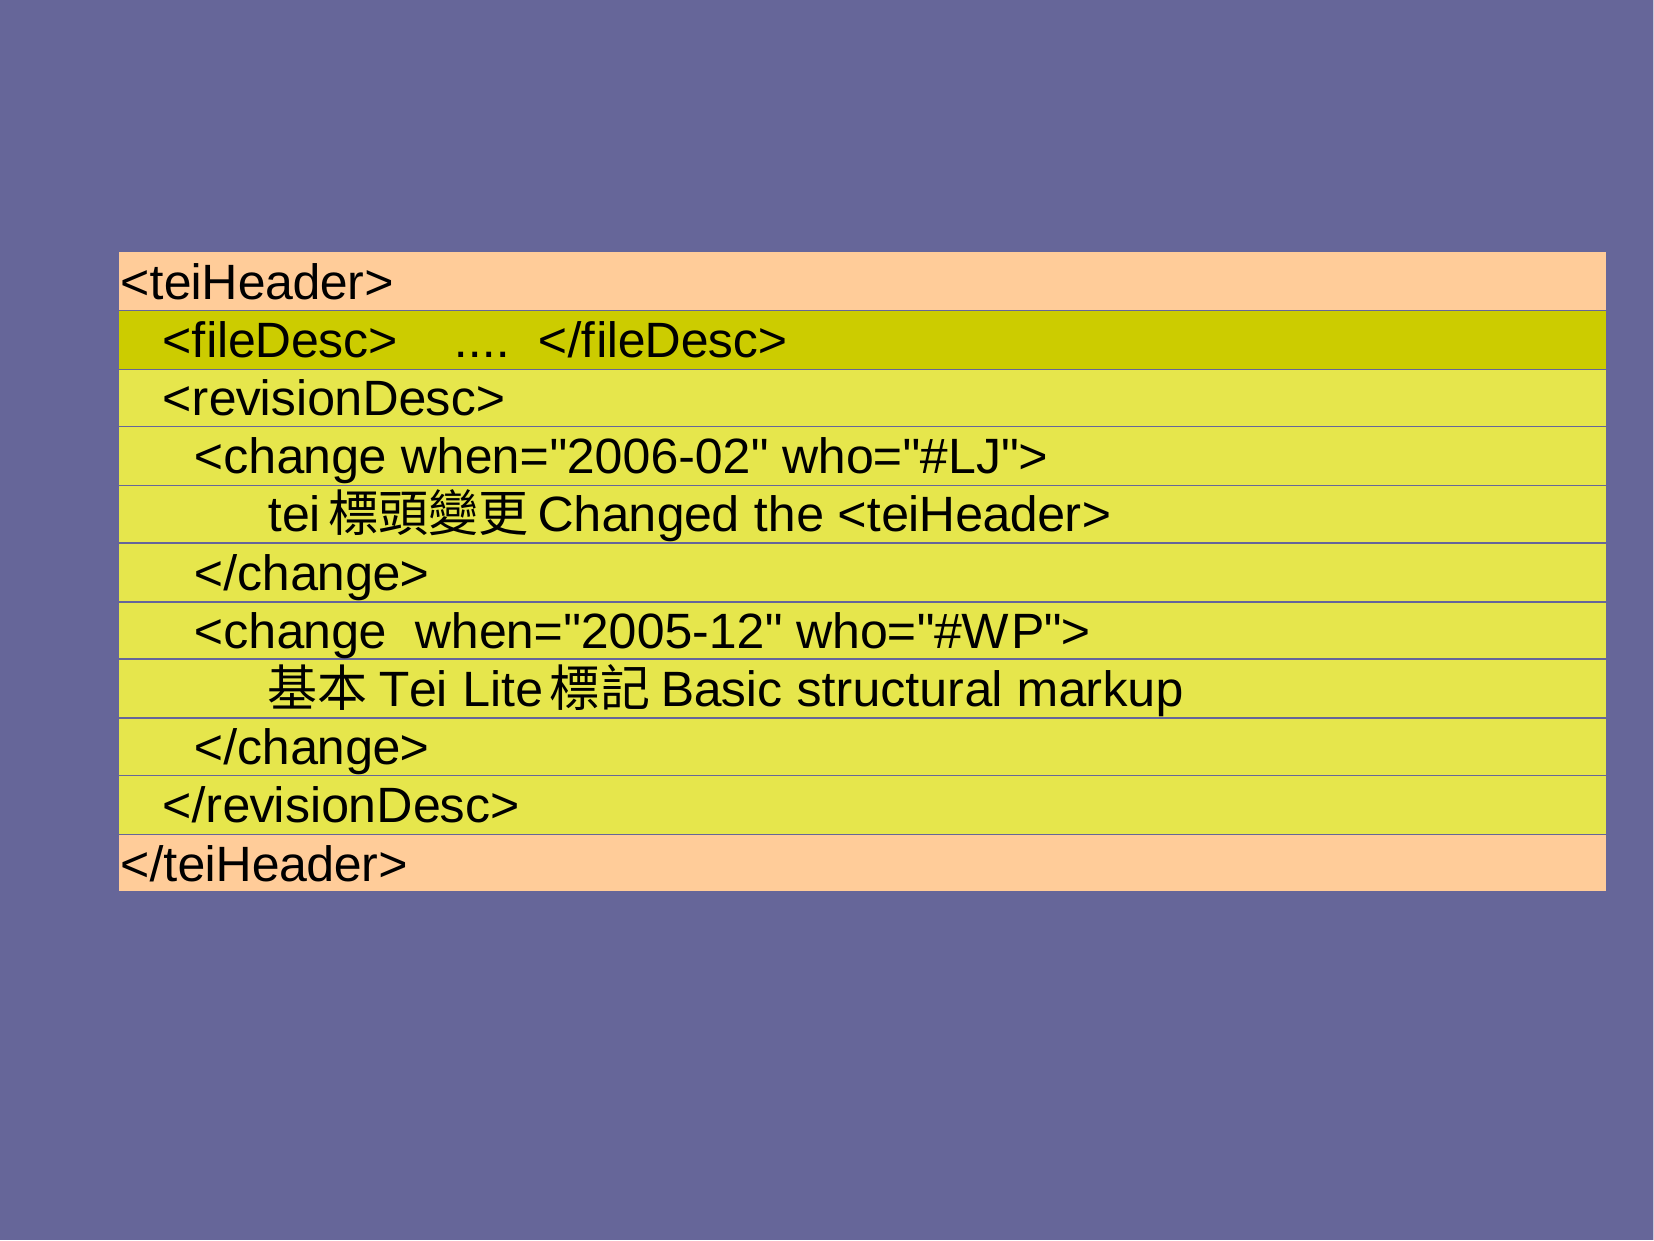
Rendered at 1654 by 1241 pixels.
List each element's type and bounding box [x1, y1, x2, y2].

chart [118, 252, 1606, 974]
